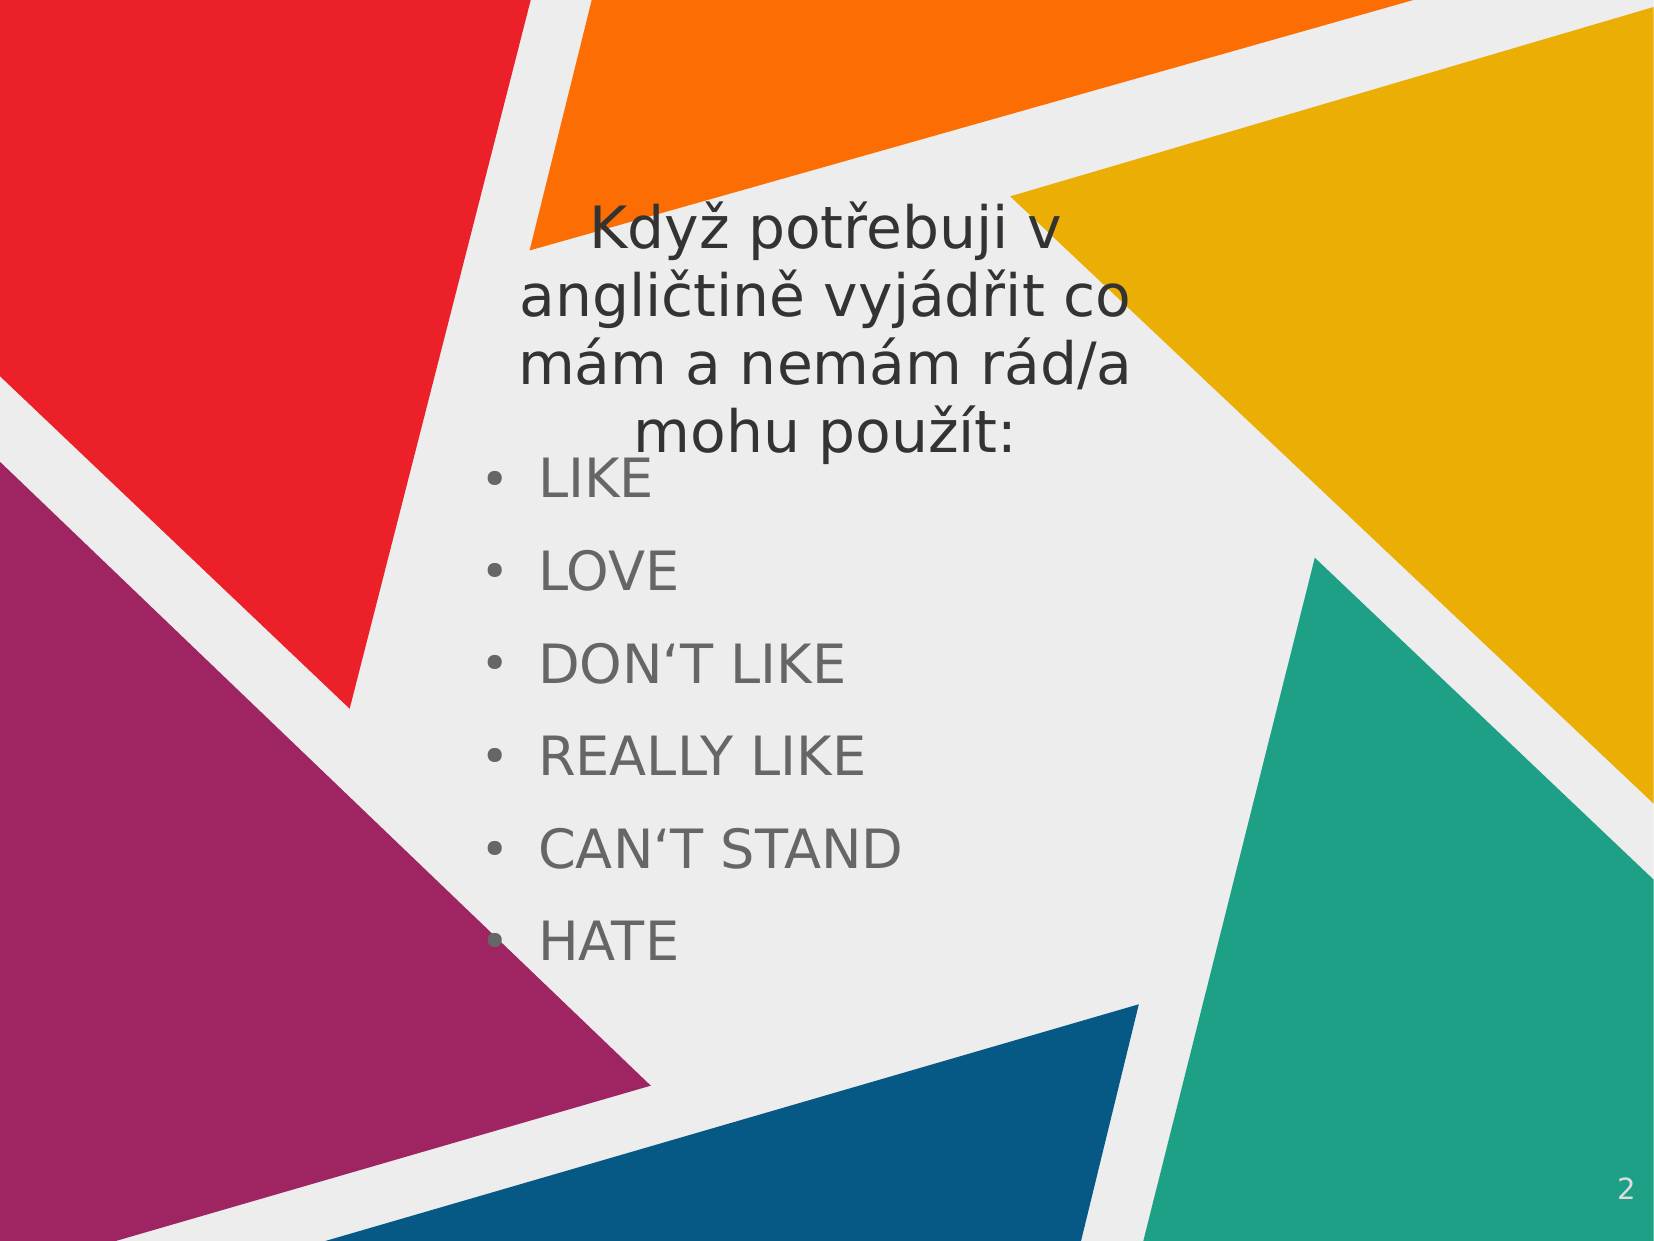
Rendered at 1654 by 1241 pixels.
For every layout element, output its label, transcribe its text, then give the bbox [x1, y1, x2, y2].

list LIKE LOVE DON‘T LIKE REALLY LIKE CAN‘T STAND HATE [467, 447, 1191, 1005]
title Když potřebuji v angličtině vyjádřit co mám a nemám rád/a mohu použít: [467, 194, 1185, 447]
